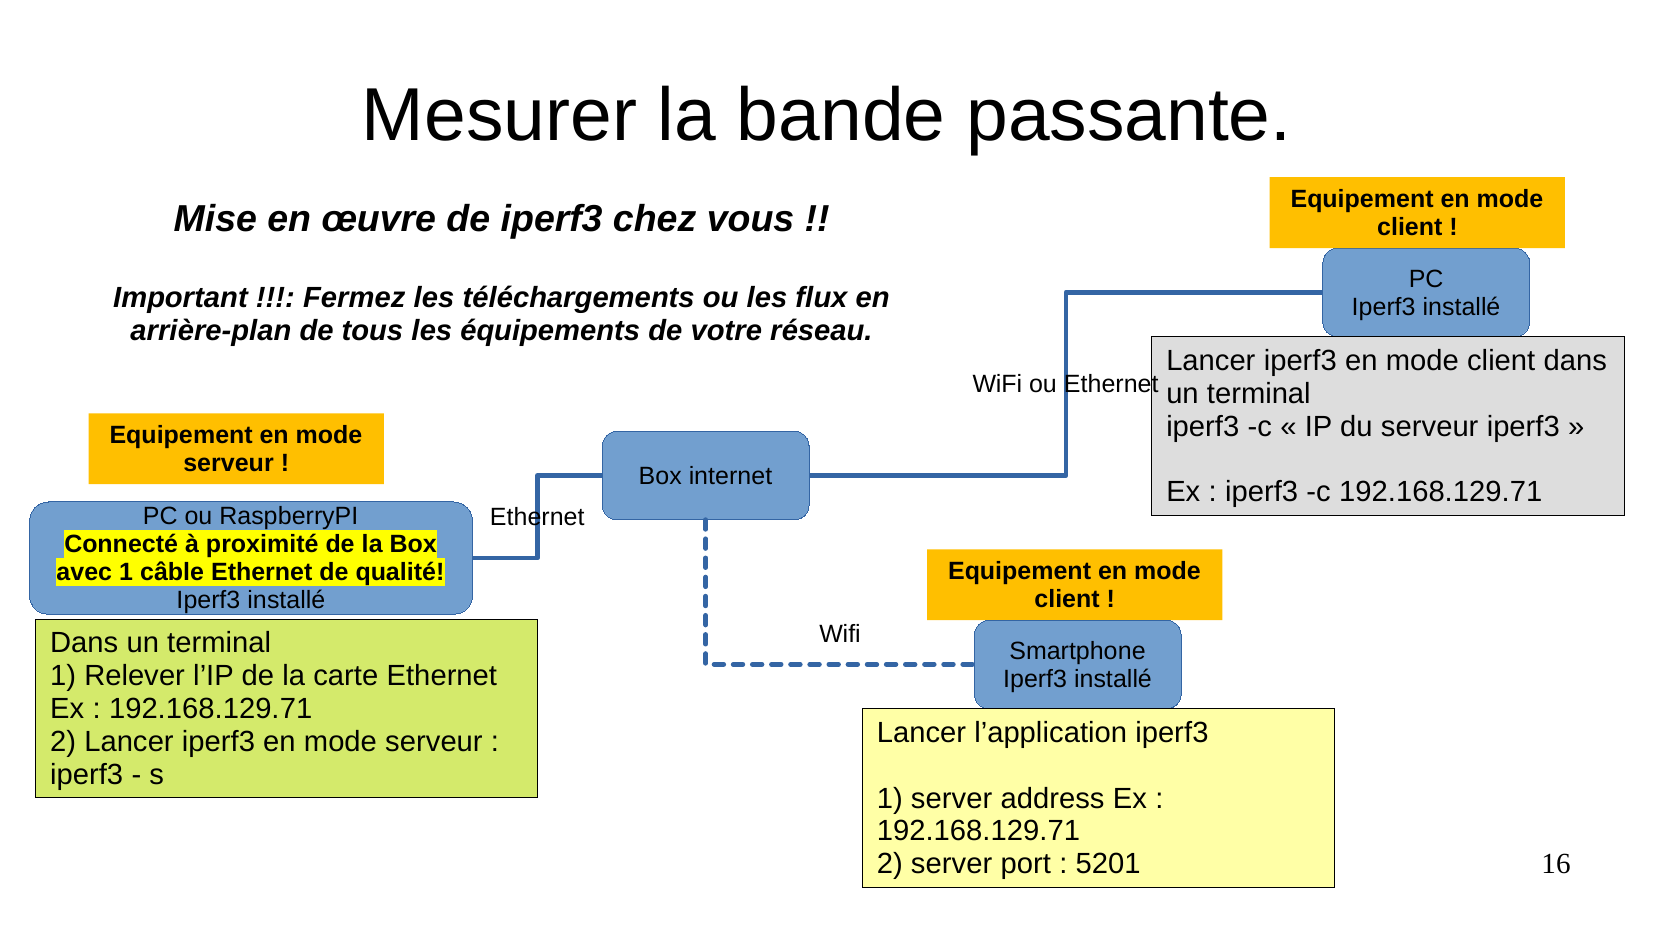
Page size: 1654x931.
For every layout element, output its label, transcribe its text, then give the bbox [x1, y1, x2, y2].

text_box Lancer iperf3 en mode client dans un terminal iperf3 -c « IP du serveur iperf3 » Ex : iperf3 -c 192.168.129.71 [1151, 336, 1625, 516]
text_box PC Iperf3 installé [1322, 249, 1530, 336]
text_box Equipement en mode client ! [1269, 177, 1565, 249]
text_box Box internet [602, 431, 810, 520]
text_box Dans un terminal 1) Relever l’IP de la carte Ethernet Ex : 192.168.129.71 2) Lancer iperf3 en mode serveur : iperf3 - s [35, 619, 538, 798]
text_box Equipement en mode serveur ! [88, 413, 384, 485]
text_box PC ou RaspberryPI Connecté à proximité de la Box avec 1 câble Ethernet de qualité! Iperf3 installé [29, 501, 473, 615]
text_box Mise en œuvre de iperf3 chez vous !! Important !!!: Fermez les téléchargements ou les flux en arrière-plan de tous les équipements de votre réseau. [59, 189, 945, 355]
text_box Lancer l’application iperf3 1) server address Ex : 192.168.129.71 2) server port : 5201 [862, 708, 1335, 888]
title Mesurer la bande passante. [82, 37, 1571, 193]
text_box Smartphone Iperf3 installé [974, 620, 1182, 708]
text_box Equipement en mode client ! [927, 549, 1223, 621]
